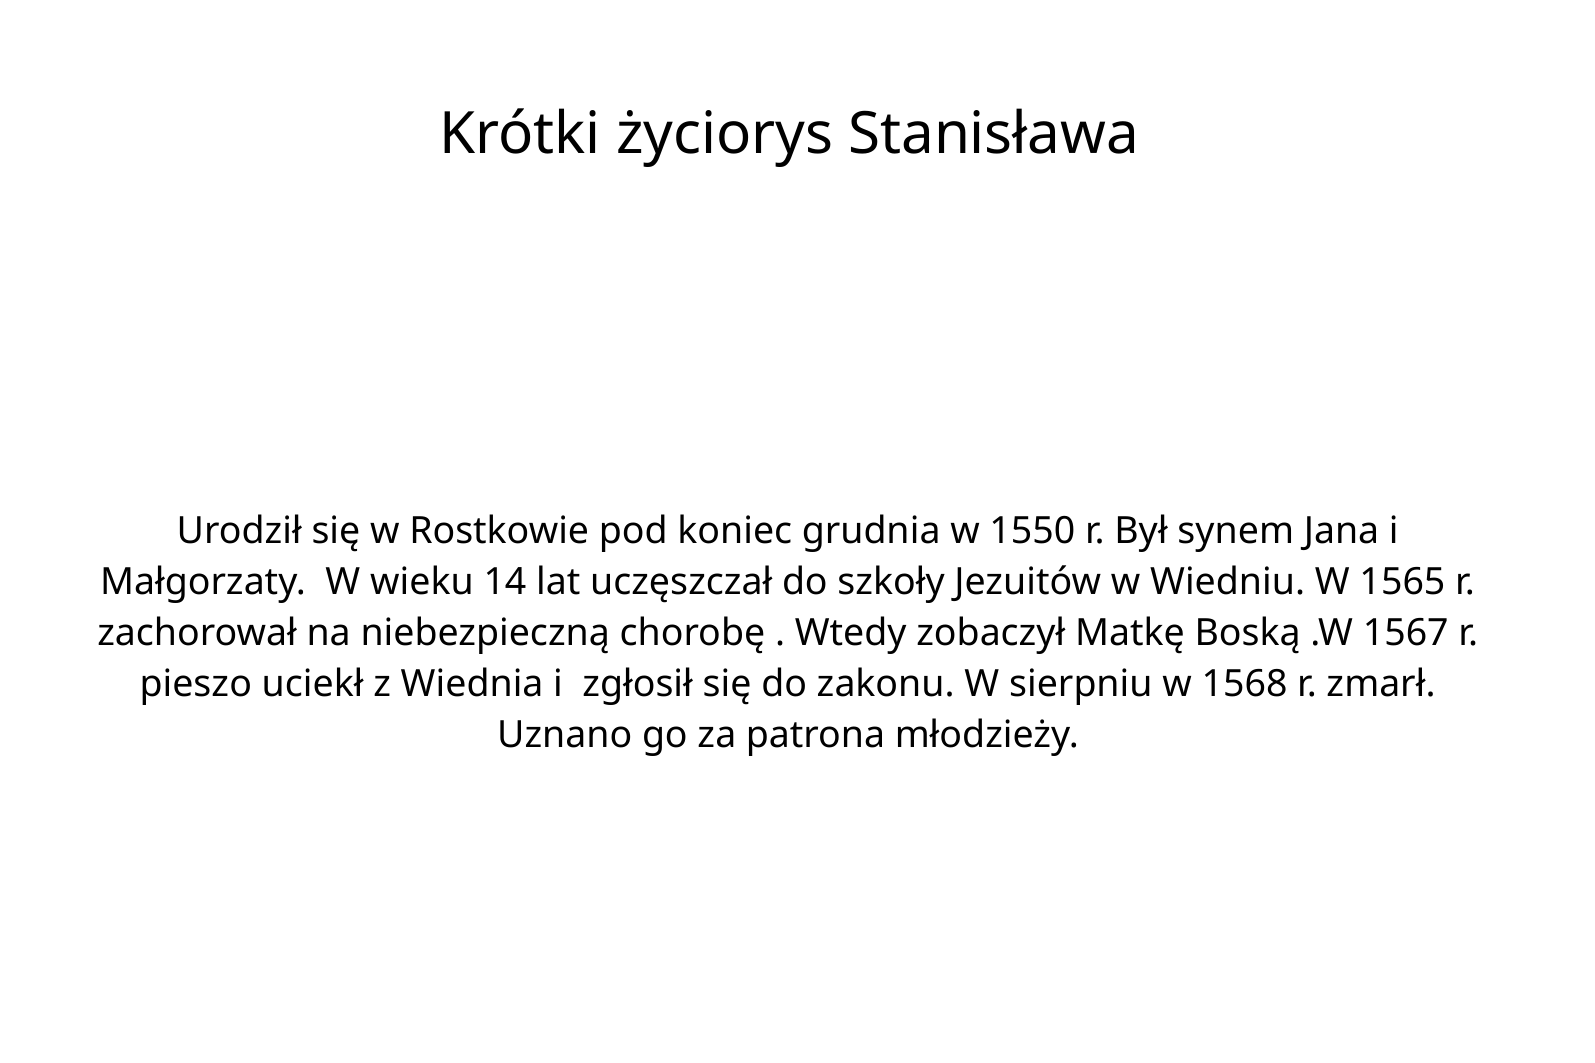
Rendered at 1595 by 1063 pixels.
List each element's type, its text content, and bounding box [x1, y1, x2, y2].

title Krótki życiorys Stanisława [79, 42, 1515, 220]
subtitle Urodził się w Rostkowie pod koniec grudnia w 1550 r. Był synem Jana i Małgorzaty. W wieku 14 lat uczęszczał do szkoły Jezuitów w Wiedniu. W 1565 r. zachorował na niebezpieczną chorobę . Wtedy zobaczył Matkę Boską .W 1567 r. pieszo uciekł z Wiednia i zgłosił się do zakonu. W sierpniu w 1568 r. zmarł. Uznano go za patrona młodzieży. [70, 287, 1506, 975]
